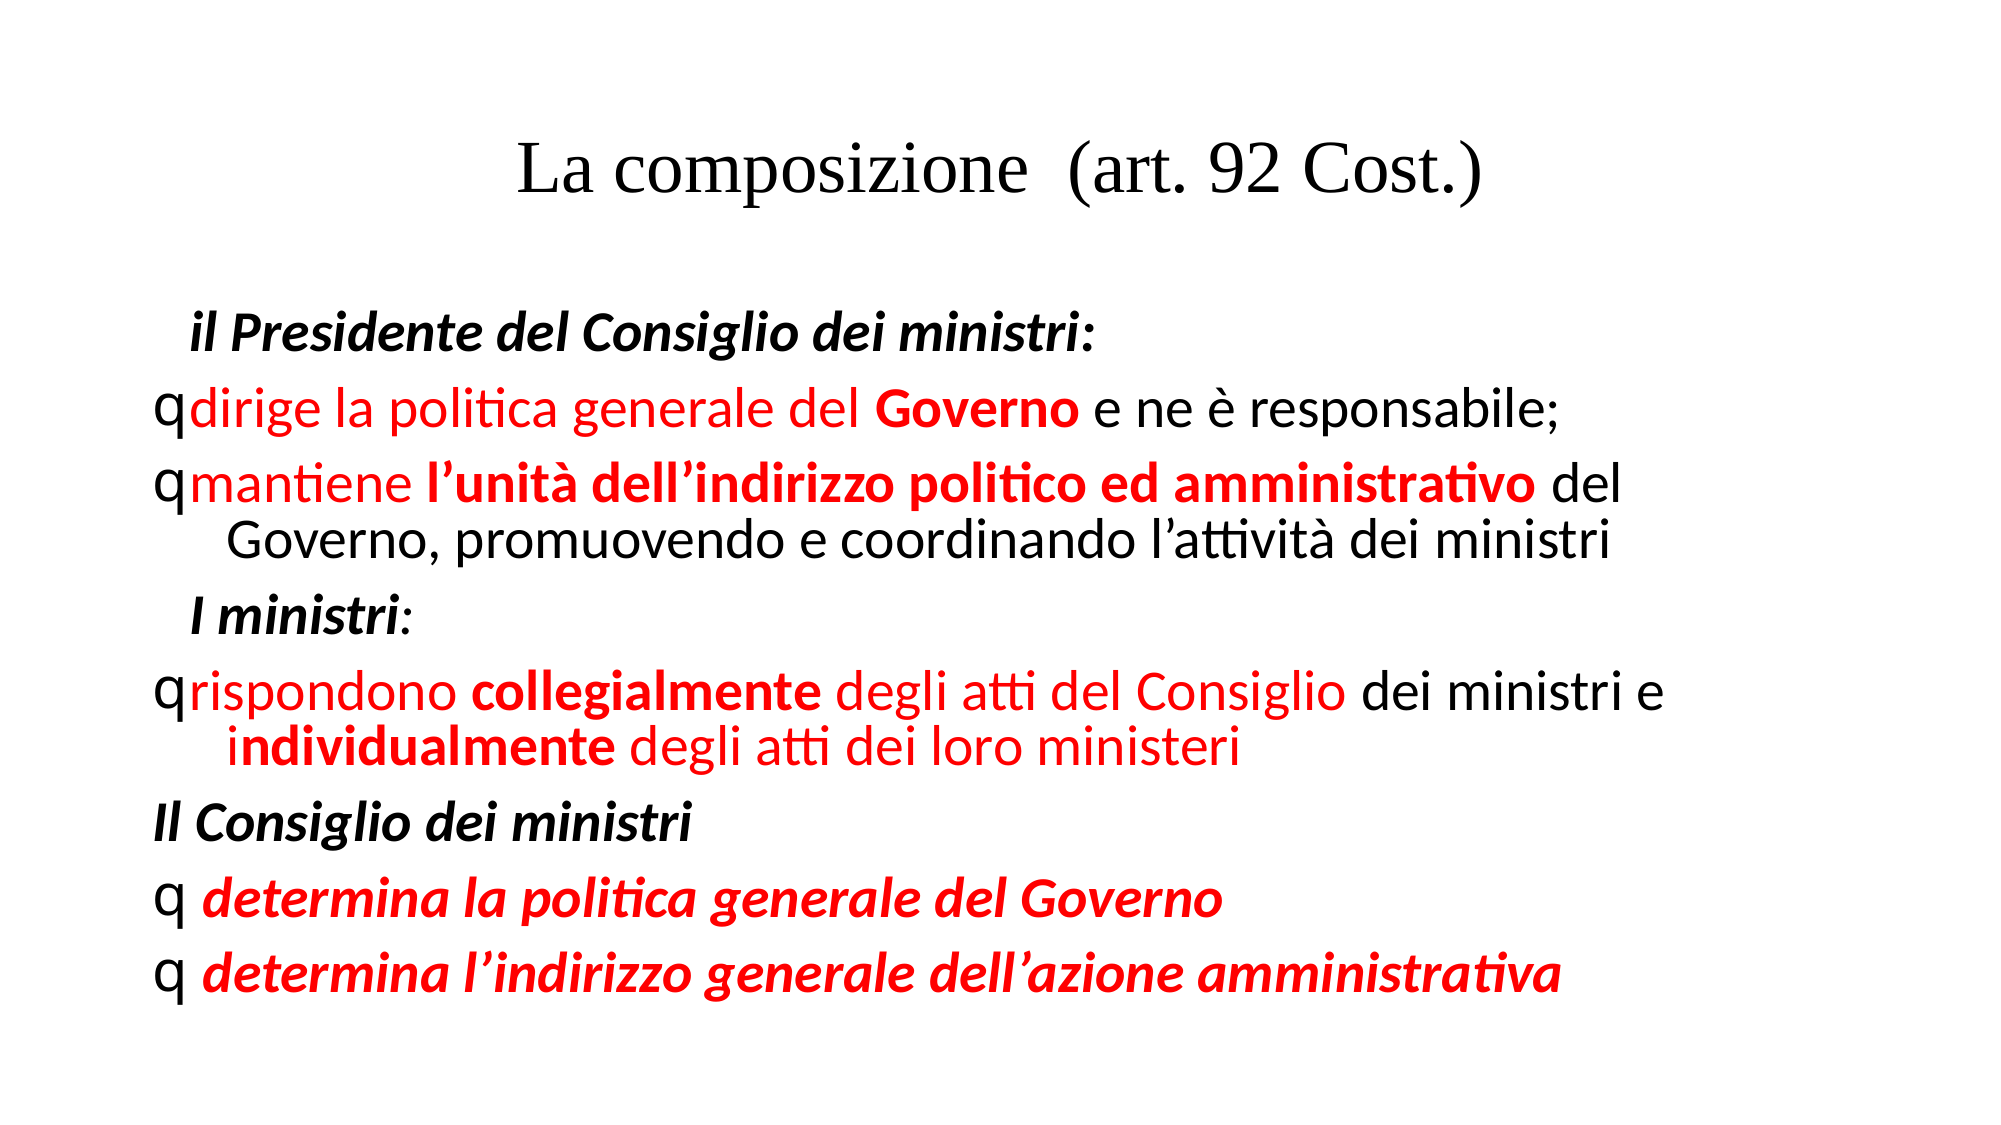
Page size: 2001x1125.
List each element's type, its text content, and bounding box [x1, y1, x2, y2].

list il Presidente del Consiglio dei ministri: dirige la politica generale del Governo e ne è responsabile; mantiene l’unità dell’indirizzo politico ed amministrativo del Governo, promuovendo e coordinando l’attività dei ministri I ministri: rispondono collegialmente degli atti del Consiglio dei ministri e individualmente degli atti dei loro ministeri Il Consiglio dei ministri determina la politica generale del Governo determina l’indirizzo generale dell’azione amministrativa [137, 299, 1863, 1014]
title La composizione (art. 92 Cost.) [137, 59, 1863, 278]
